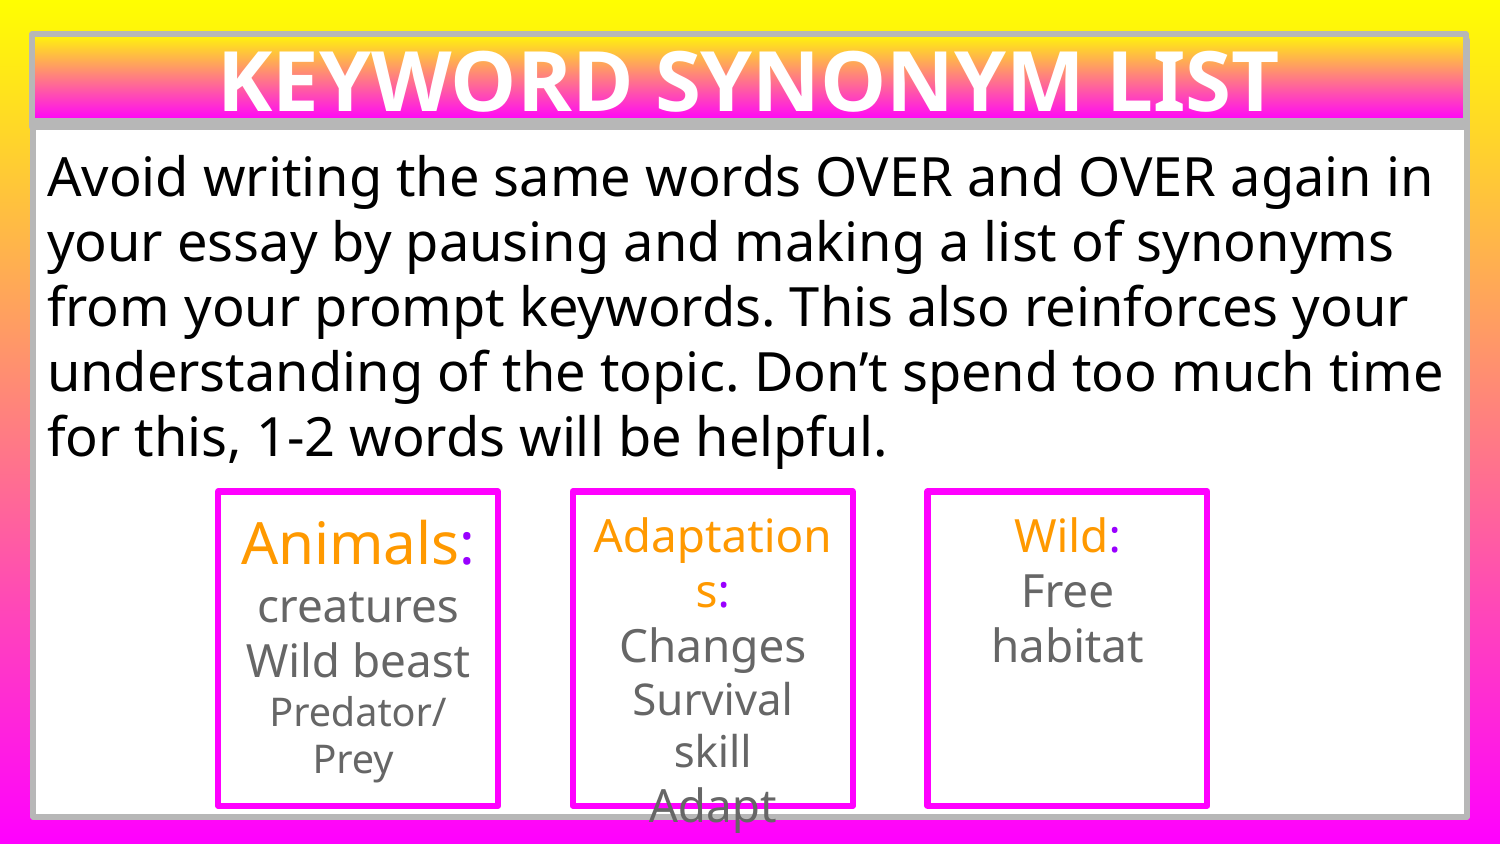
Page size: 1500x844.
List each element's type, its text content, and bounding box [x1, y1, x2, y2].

text_box [728, 806, 735, 817]
text_box Wild: Free habitat [927, 491, 1208, 806]
text_box KEYWORD SYNONYM LIST [32, 34, 1466, 122]
text_box Animals: creatures Wild beast Predator/ Prey [218, 491, 499, 806]
text_box [712, 810, 724, 817]
text_box [671, 806, 681, 817]
text_box Adaptations: Changes Survival skill Adapt [572, 491, 853, 806]
text_box [756, 806, 764, 817]
text_box [701, 806, 724, 817]
text_box [739, 806, 752, 817]
text_box Avoid writing the same words OVER and OVER again in your essay by pausing and making a list of synonyms from your prompt keywords. This also reinforces your understanding of the topic. Don’t spend too much time for this, 1-2 words will be helpful. [32, 127, 1466, 420]
text_box [654, 812, 671, 817]
text_box [627, 430, 643, 453]
text_box [32, 40, 1467, 817]
text_box [684, 806, 697, 817]
text_box [454, 430, 470, 453]
